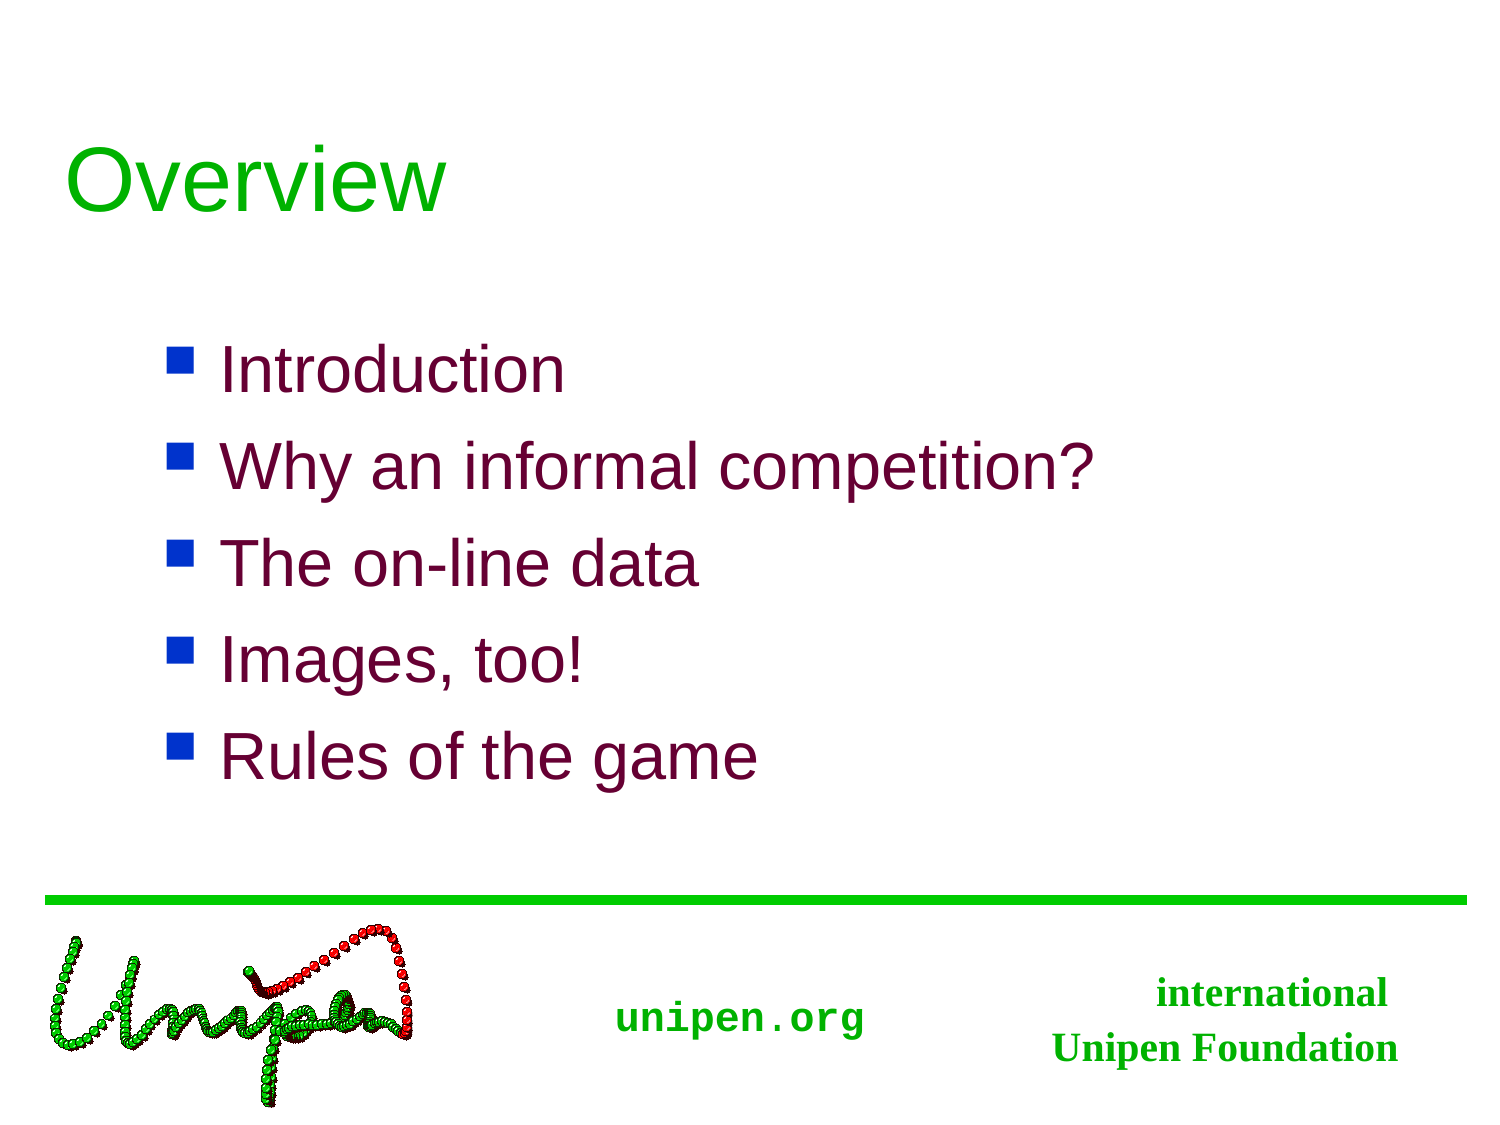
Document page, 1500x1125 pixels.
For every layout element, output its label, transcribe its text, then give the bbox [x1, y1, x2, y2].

picture [50, 924, 413, 1108]
title Overview [49, 112, 1467, 238]
list Introduction Why an informal competition? The on-line data Images, too! Rules of the game [148, 318, 1401, 994]
